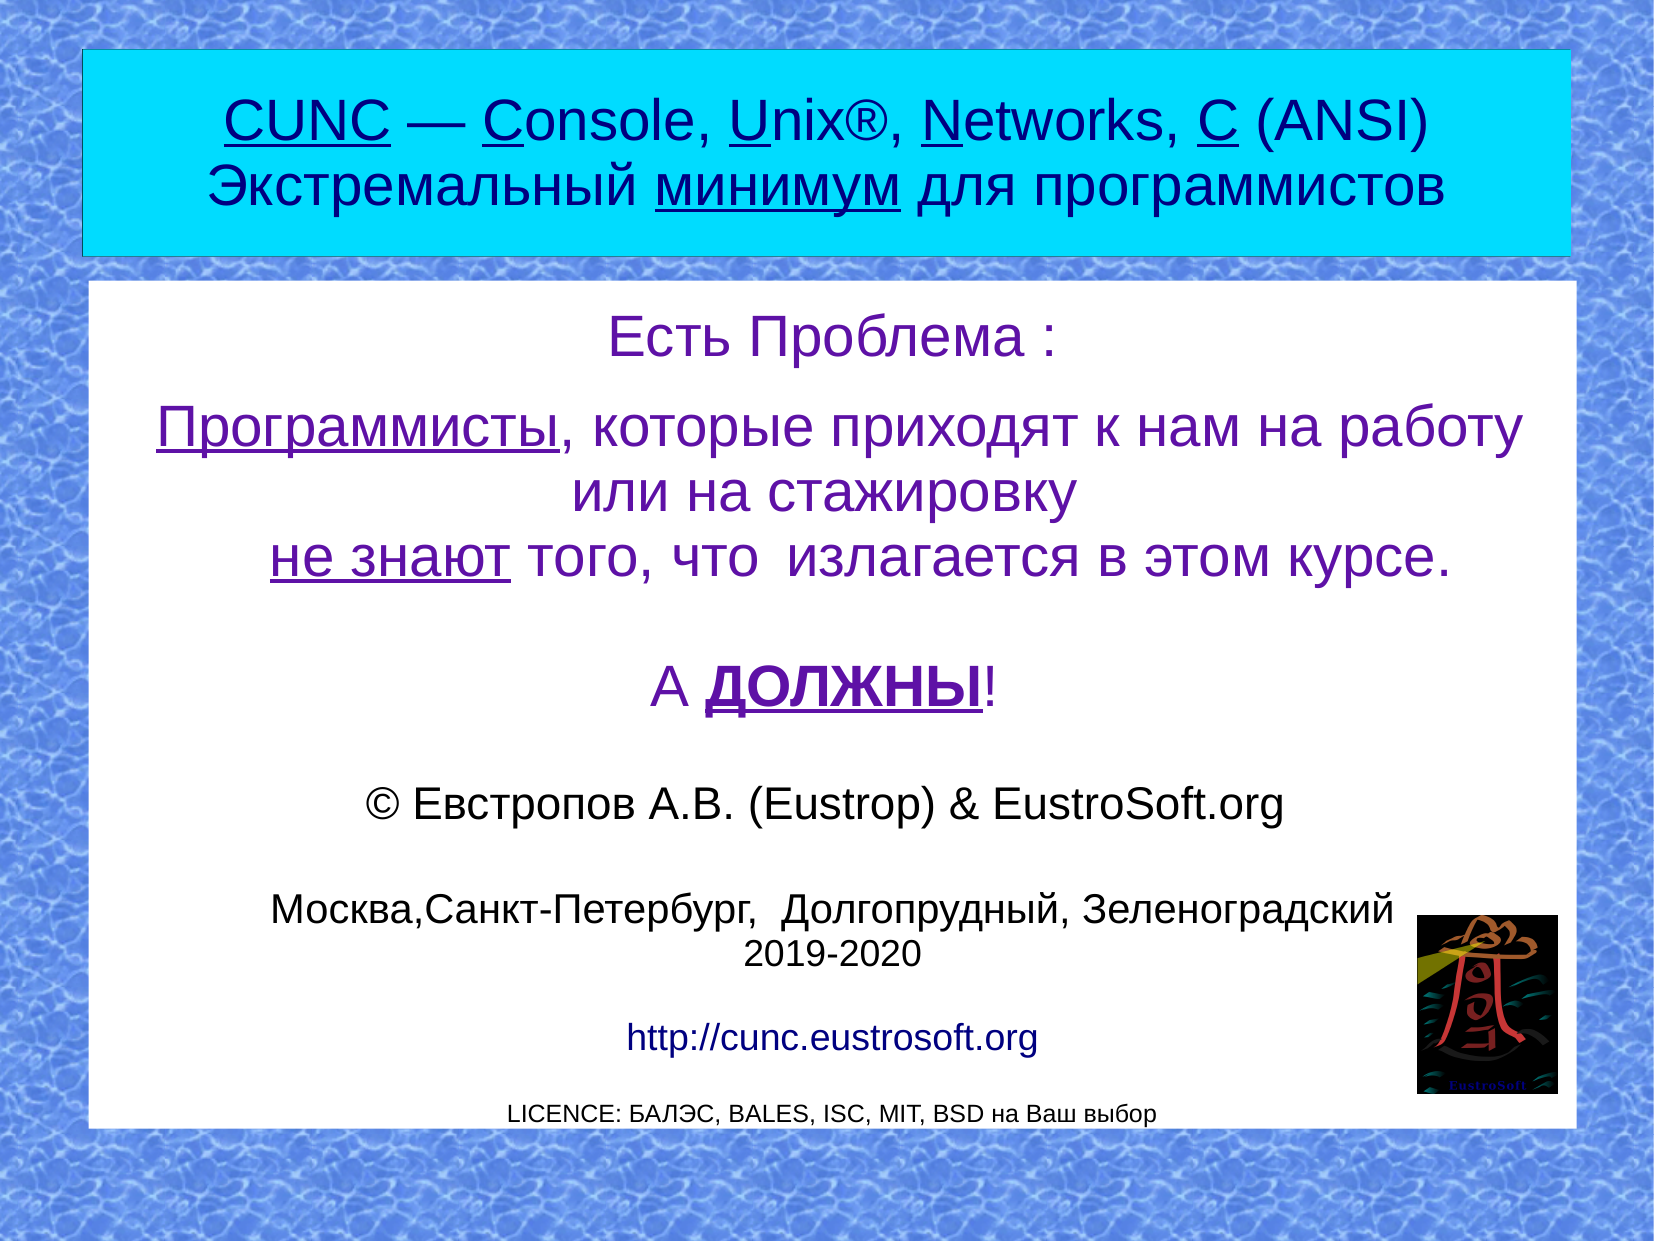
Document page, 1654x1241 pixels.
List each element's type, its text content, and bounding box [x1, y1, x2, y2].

subtitle Есть Проблема : Программисты, которые приходят к нам на работу или на стажировку не знают того, что излагается в этом курсе. А ДОЛЖНЫ! © Евстропов А.В. (Eustrop) & EustroSoft.org Москва,Санкт-Петербург, Долгопрудный, Зеленоградский 2019-2020 http://cunc.eustrosoft.org LICENCE: БАЛЭС, BALES, ISC, MIT, BSD на Ваш выбор [88, 280, 1577, 1129]
picture [0, 0, 1654, 1241]
title CUNC — Console, Unix®, Networks, C (ANSI) Экстремальный минимум для программистов [82, 49, 1571, 257]
